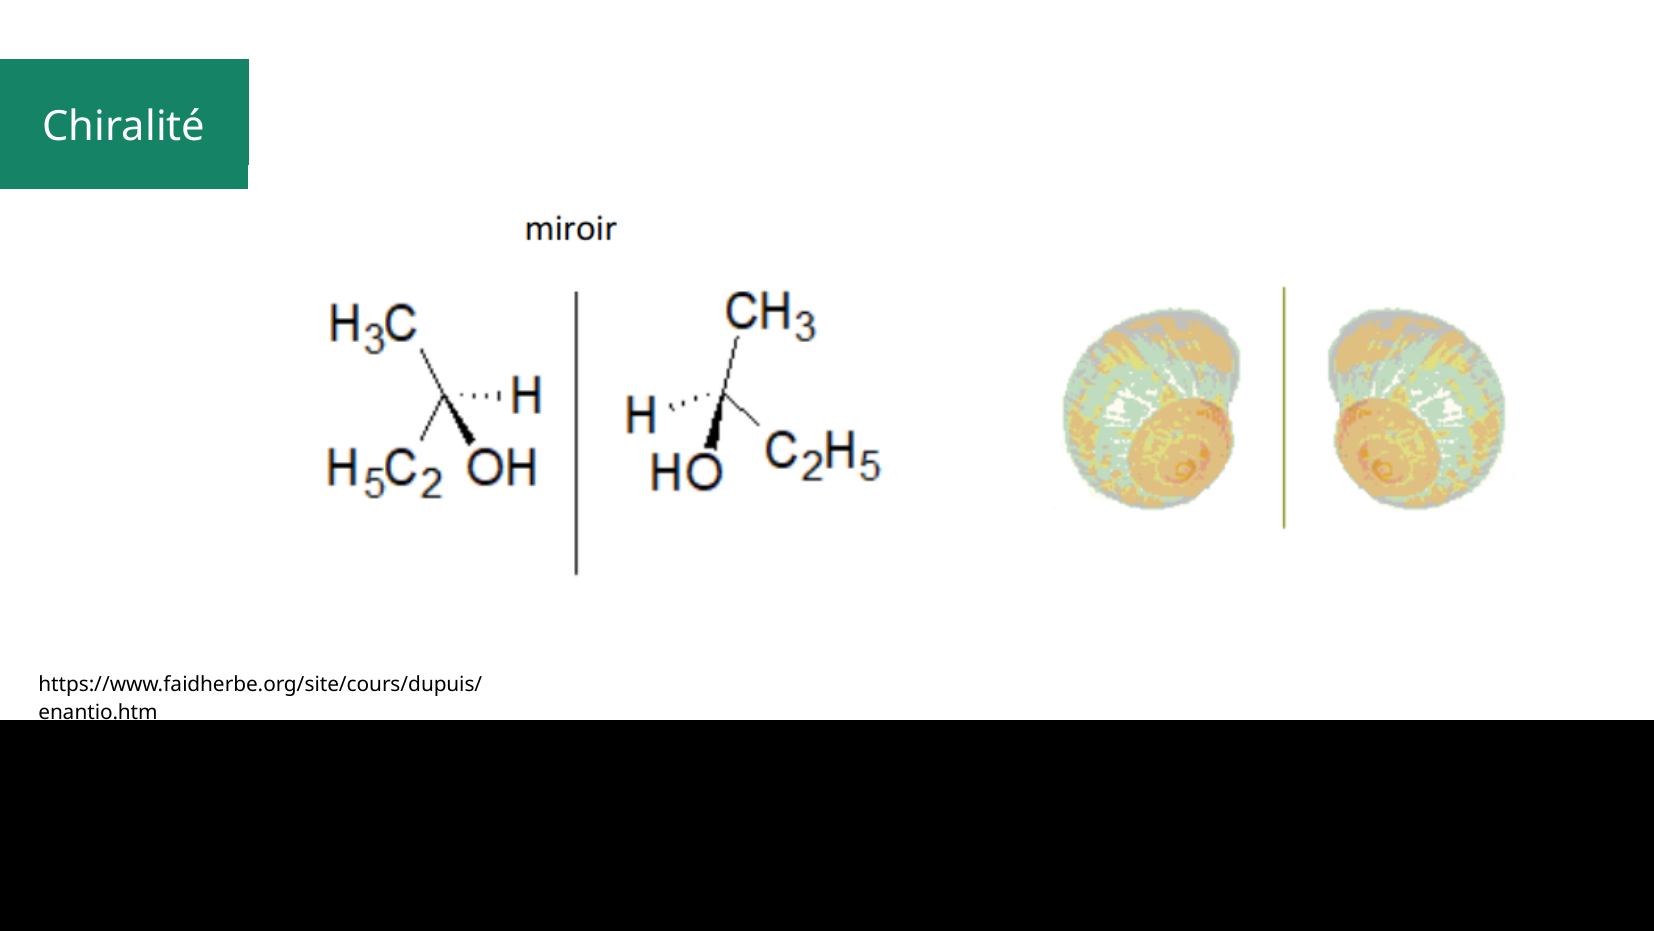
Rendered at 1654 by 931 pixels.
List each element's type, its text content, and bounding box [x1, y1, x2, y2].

text_box Chiralité [0, 59, 249, 189]
picture [248, 165, 936, 591]
text_box https://www.faidherbe.org/site/cours/dupuis/enantio.htm [23, 661, 579, 703]
picture [1003, 248, 1573, 556]
text_box [0, 720, 1654, 931]
